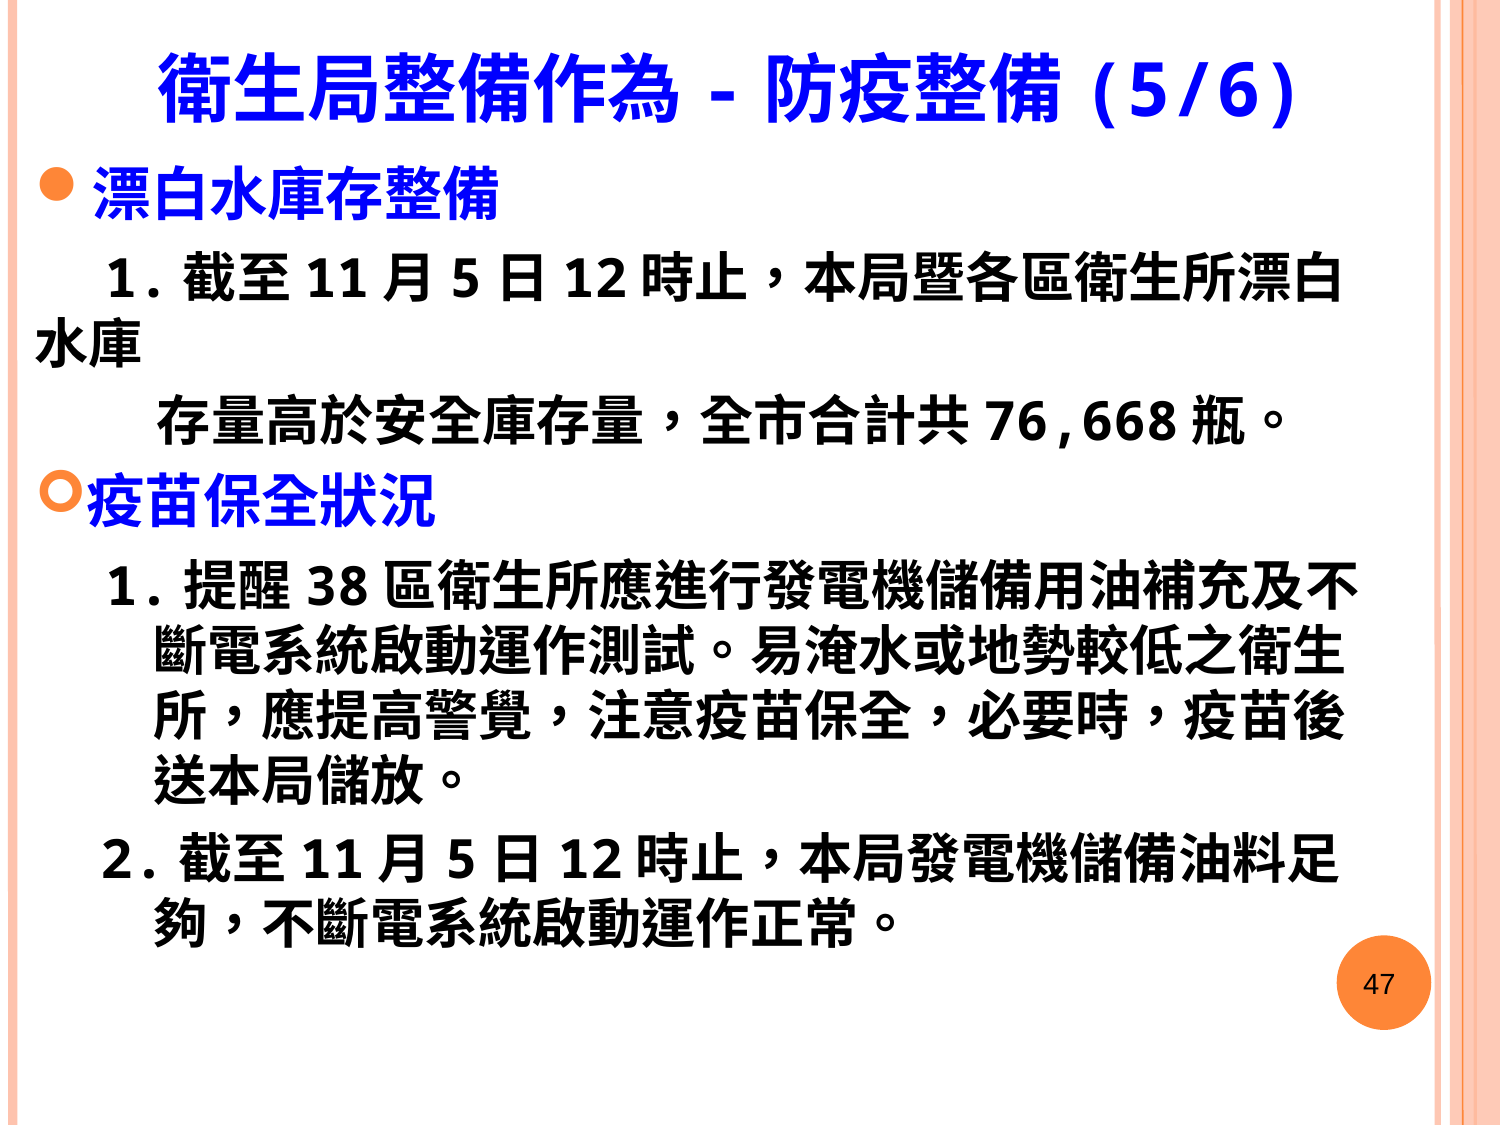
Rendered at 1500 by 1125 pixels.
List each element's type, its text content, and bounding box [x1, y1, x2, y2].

text_box [1336, 952, 1348, 1014]
text_box [1363, 935, 1405, 940]
text_box 漂白水庫存整備 1.截至11月5日12時止，本局暨各區衛生所漂白水庫 存量高於安全庫存量，全市合計共76,668瓶。 疫苗保全狀況 1.提醒38區衛生所應進行發電機儲備用油補充及不斷電系統啟動運作測試。易淹水或地勢較低之衛生所，應提高警覺，注意疫苗保全，必要時，疫苗後送本局儲放。 2.截至11月5日12時止，本局發電機儲備油料足夠，不斷電系統啟動運作正常。 [20, 148, 1412, 1067]
text_box [1362, 1025, 1406, 1030]
slide_number <編號> [1348, 940, 1447, 1025]
text_box 衛生局整備作為-防疫整備(5/6) [52, 0, 1412, 140]
